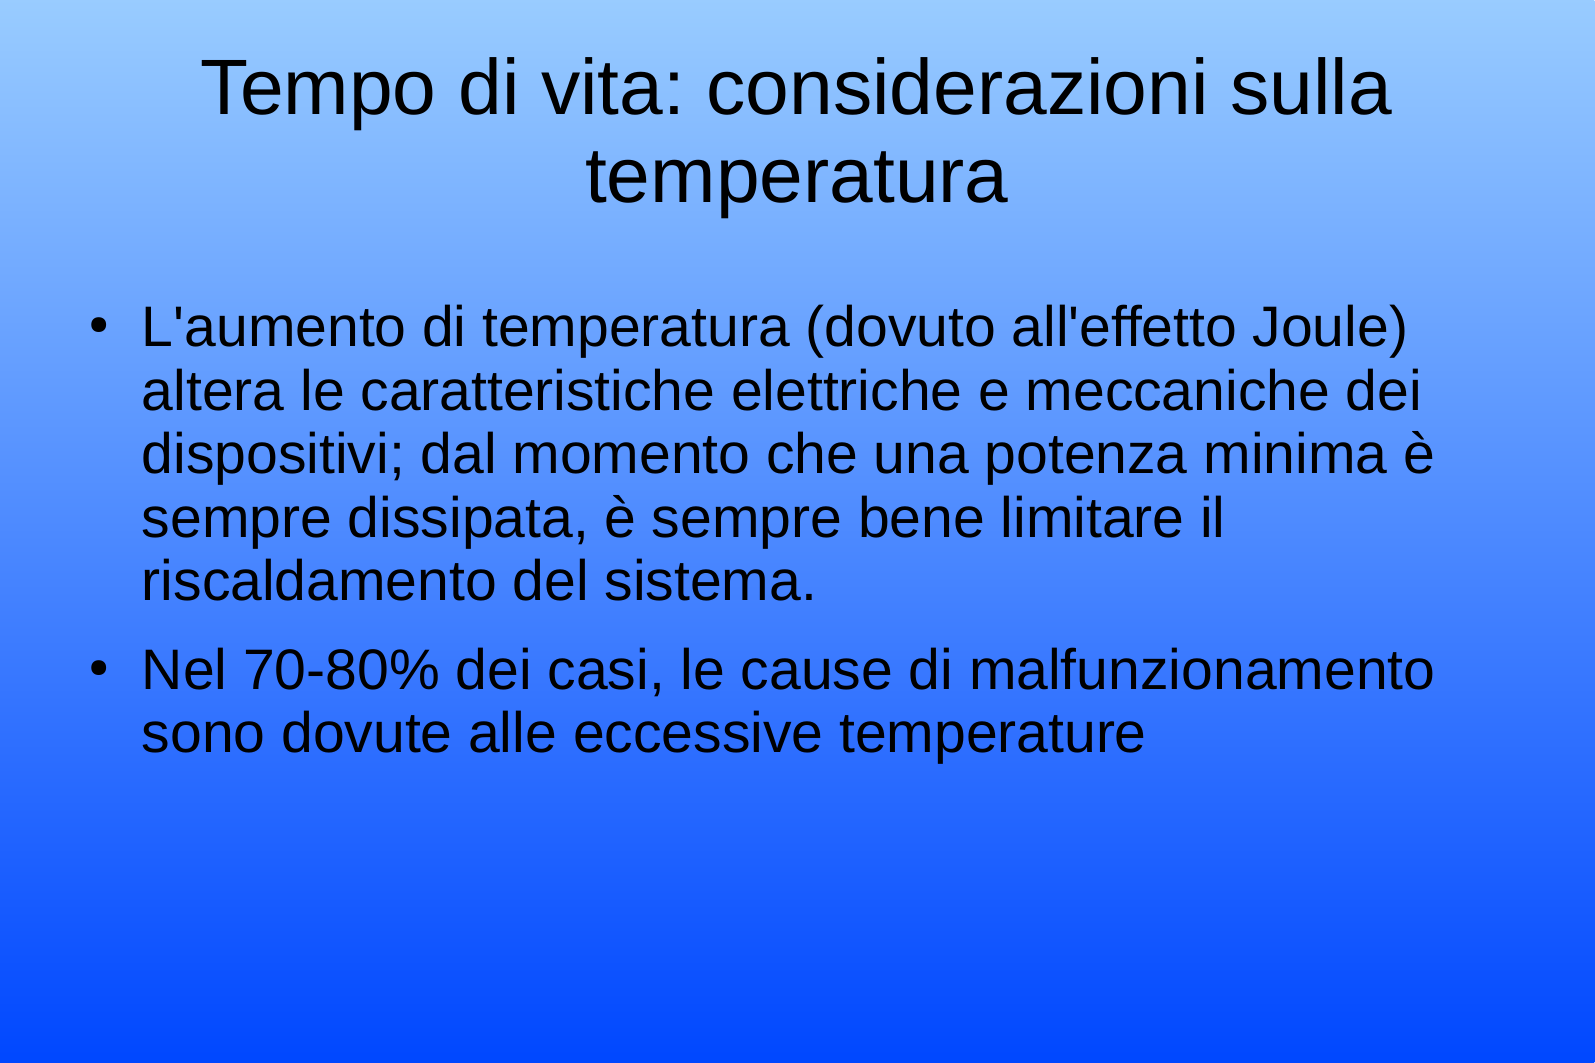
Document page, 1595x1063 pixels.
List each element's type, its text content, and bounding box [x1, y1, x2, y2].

list L'aumento di temperatura (dovuto all'effetto Joule) altera le caratteristiche elettriche e meccaniche dei dispositivi; dal momento che una potenza minima è sempre dissipata, è sempre bene limitare il riscaldamento del sistema. Nel 70-80% dei casi, le cause di malfunzionamento sono dovute alle eccessive temperature [70, 295, 1506, 997]
title Tempo di vita: considerazioni sulla temperatura [79, 42, 1515, 220]
